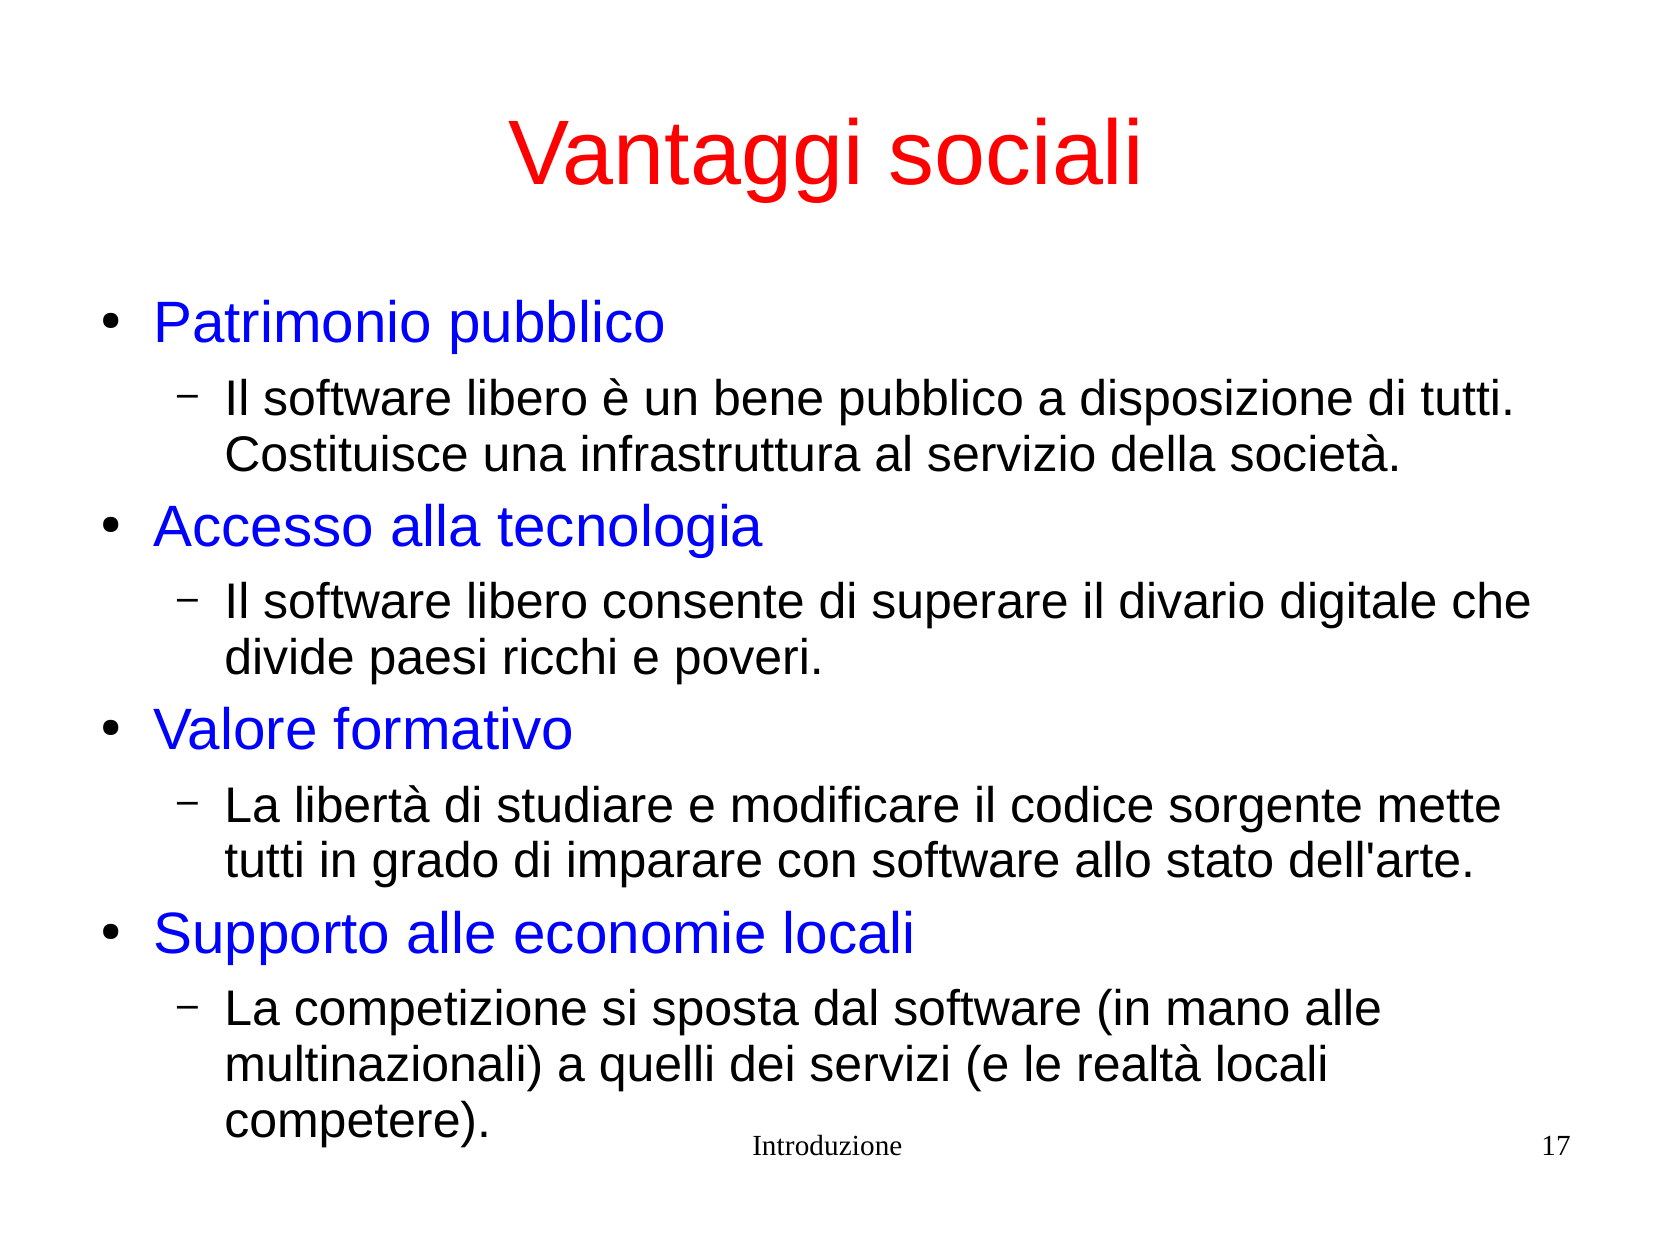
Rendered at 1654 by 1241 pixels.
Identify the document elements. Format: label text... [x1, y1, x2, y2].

title Vantaggi sociali [82, 49, 1571, 257]
list Patrimonio pubblico Il software libero è un bene pubblico a disposizione di tutti. Costituisce una infrastruttura al servizio della società. Accesso alla tecnologia Il software libero consente di superare il divario digitale che divide paesi ricchi e poveri. Valore formativo La libertà di studiare e modificare il codice sorgente mette tutti in grado di imparare con software allo stato dell'arte. Supporto alle economie locali La competizione si sposta dal software (in mano alle multinazionali) a quelli dei servizi (e le realtà locali competere). [82, 290, 1571, 1148]
